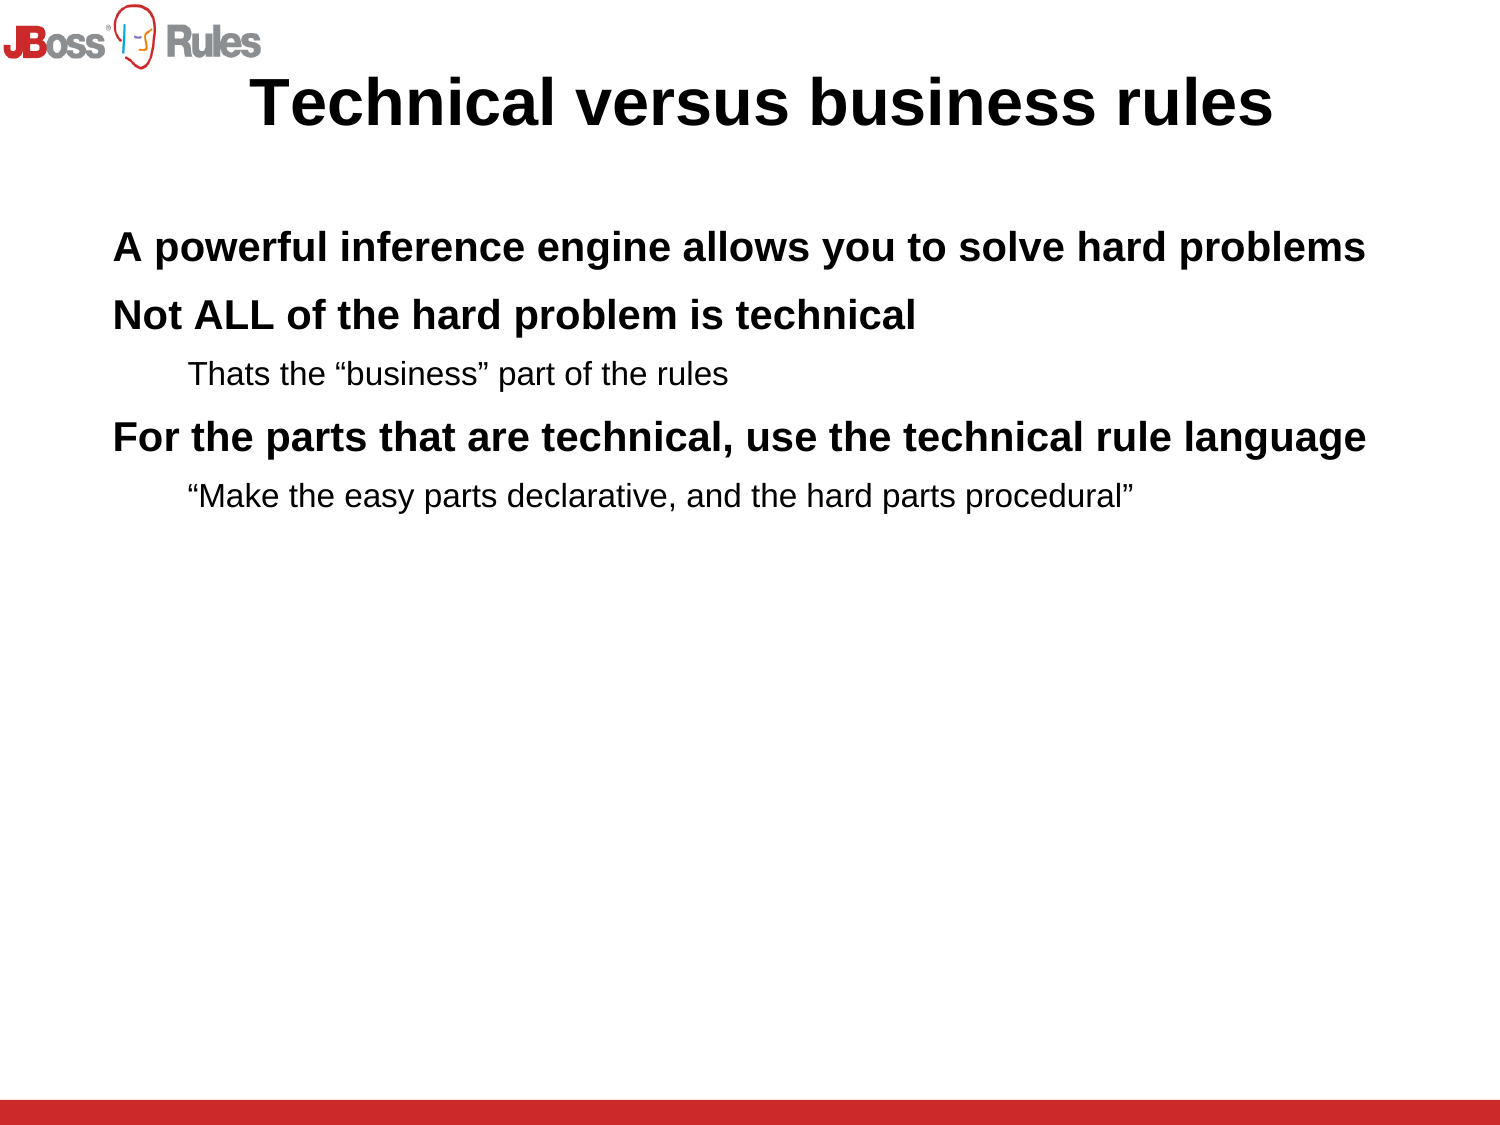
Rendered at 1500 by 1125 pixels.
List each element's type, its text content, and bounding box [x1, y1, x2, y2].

title Technical versus business rules [249, 37, 1451, 149]
picture [0, 0, 266, 73]
list A powerful inference engine allows you to solve hard problems Not ALL of the hard problem is technical Thats the “business” part of the rules For the parts that are technical, use the technical rule language “Make the easy parts declarative, and the hard parts procedural” [112, 212, 1388, 889]
